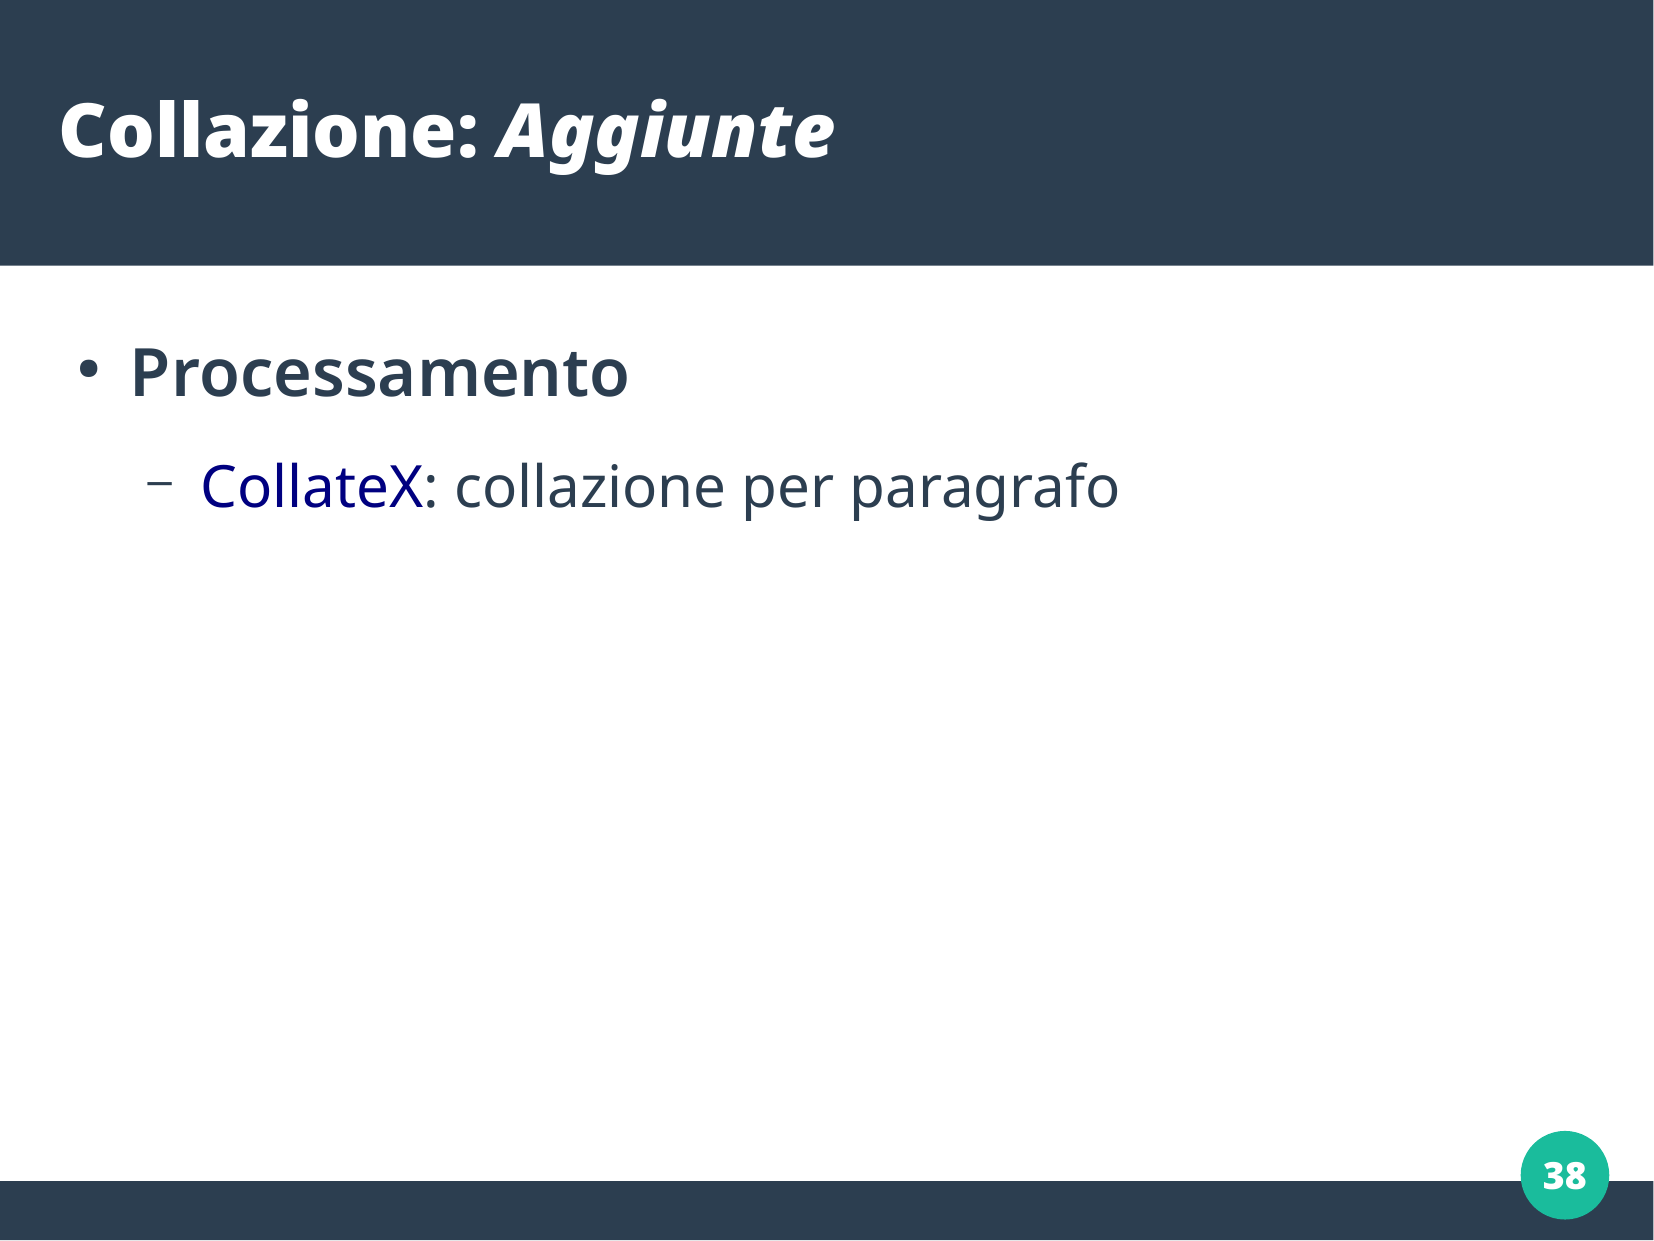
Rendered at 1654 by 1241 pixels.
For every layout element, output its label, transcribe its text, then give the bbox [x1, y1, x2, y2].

list Processamento CollateX: collazione per paragrafo [59, 324, 1595, 1152]
title Collazione: Aggiunte [59, 49, 1595, 207]
